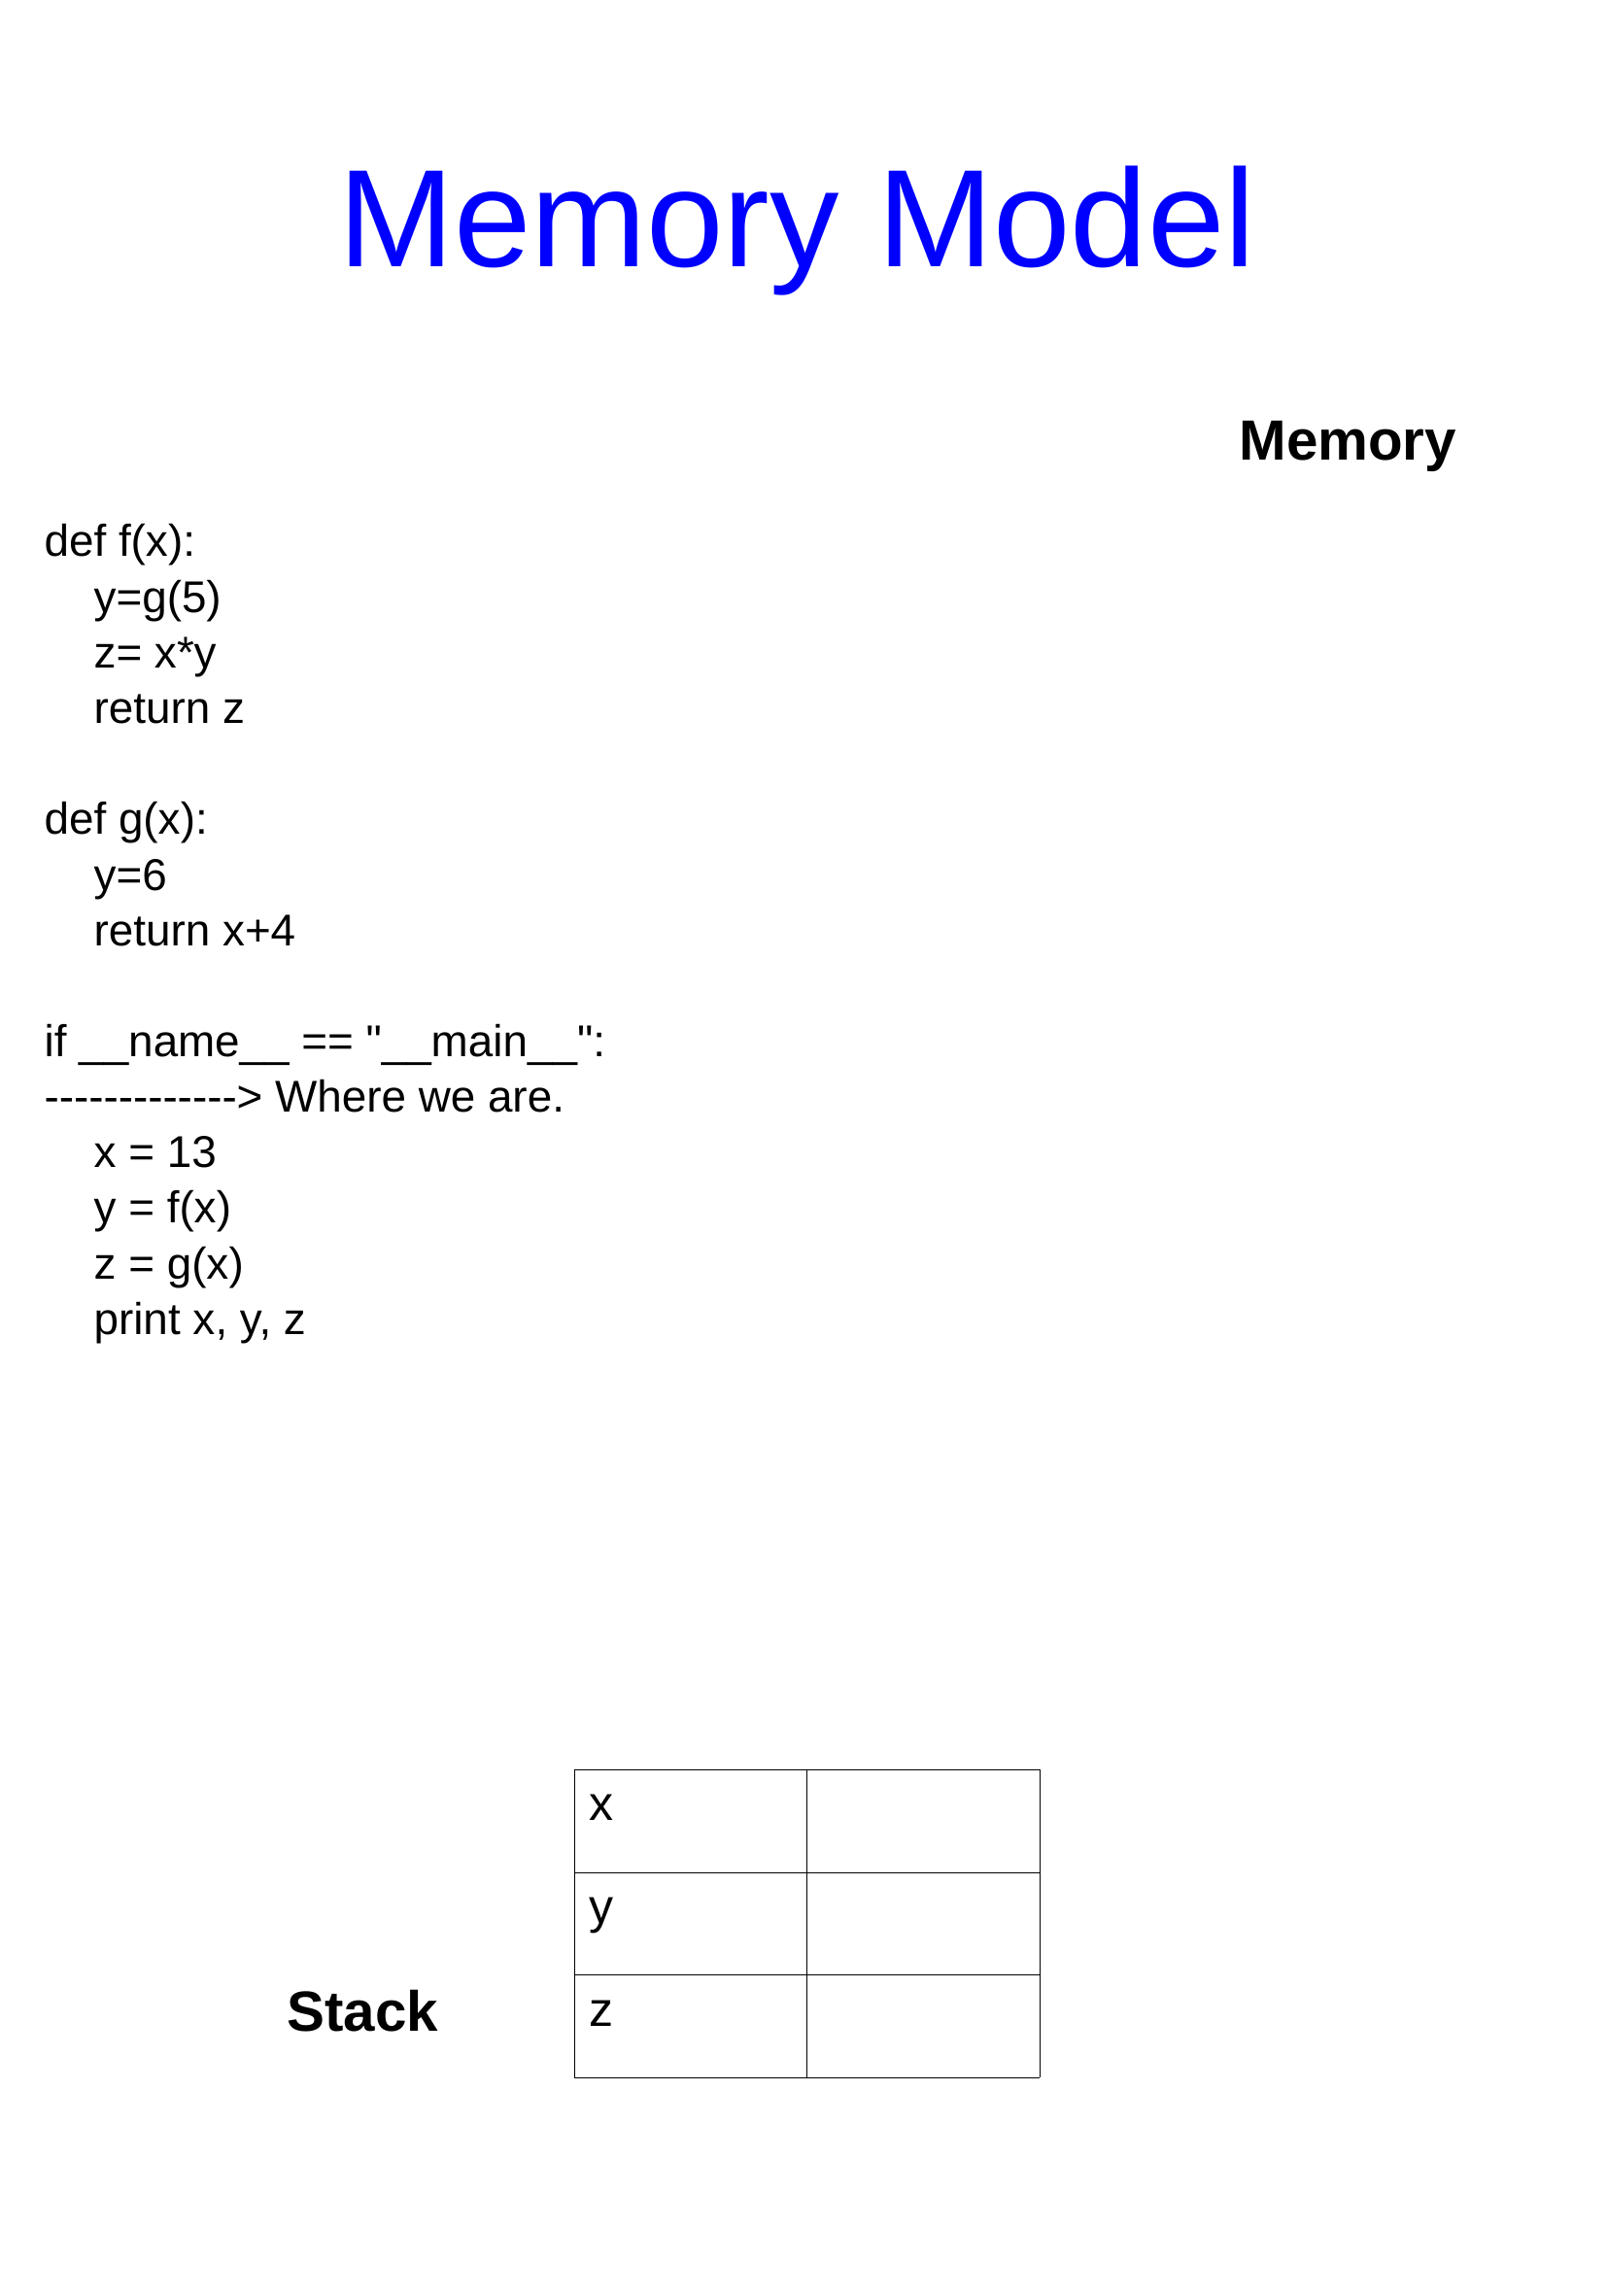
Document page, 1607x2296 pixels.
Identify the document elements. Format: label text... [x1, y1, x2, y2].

table_header [807, 1770, 1040, 1872]
table_cell z [575, 1975, 806, 2077]
list Stack [218, 1979, 488, 2066]
table_cell [807, 1975, 1040, 2077]
title Memory Model [74, 108, 1521, 328]
table_cell [807, 1873, 1040, 1974]
list def f(x): y=g(5) z= x*y return z def g(x): y=6 return x+4 if __name__ == "__main__": -------------> Where we are. x = 13 y = f(x) z = g(x) print x, y, z [28, 516, 632, 1345]
table_cell y [575, 1873, 806, 1974]
list Memory [1170, 408, 1525, 488]
table_header x [575, 1770, 806, 1872]
